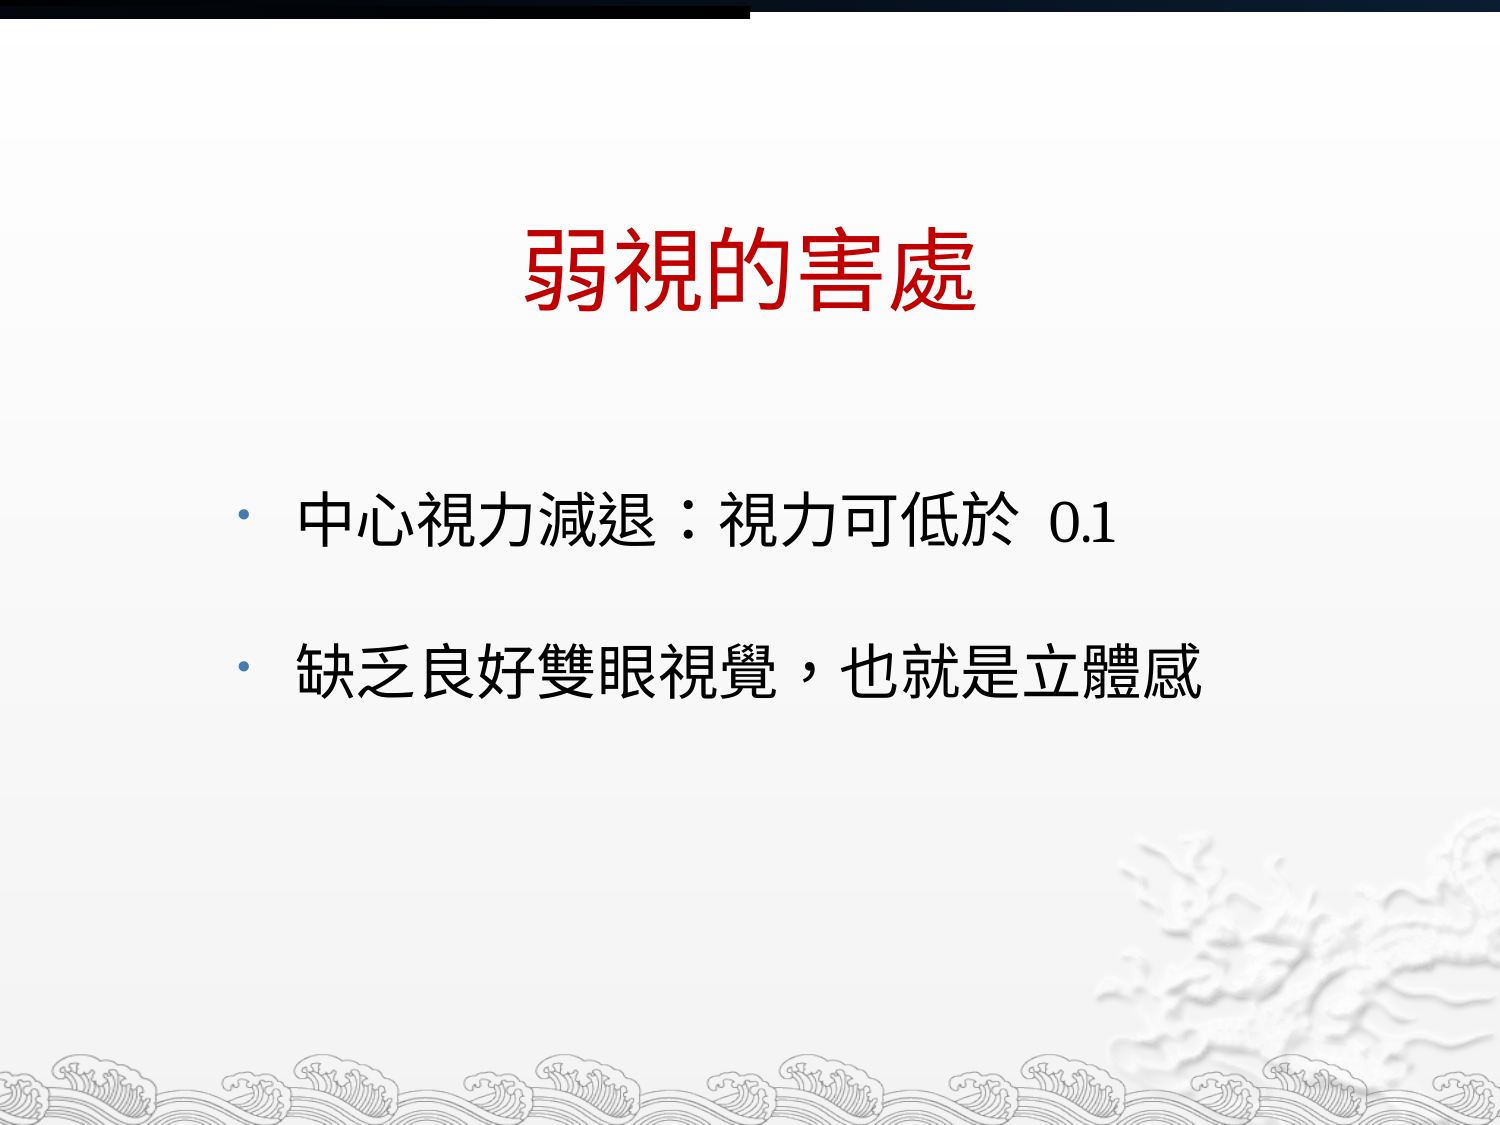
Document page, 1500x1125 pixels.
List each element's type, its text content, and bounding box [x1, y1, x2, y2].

list 中心視力減退：視力可低於 0.1 缺乏良好雙眼視覺，也就是立體感 [223, 408, 1319, 867]
title 弱視的害處 [75, 90, 1426, 446]
